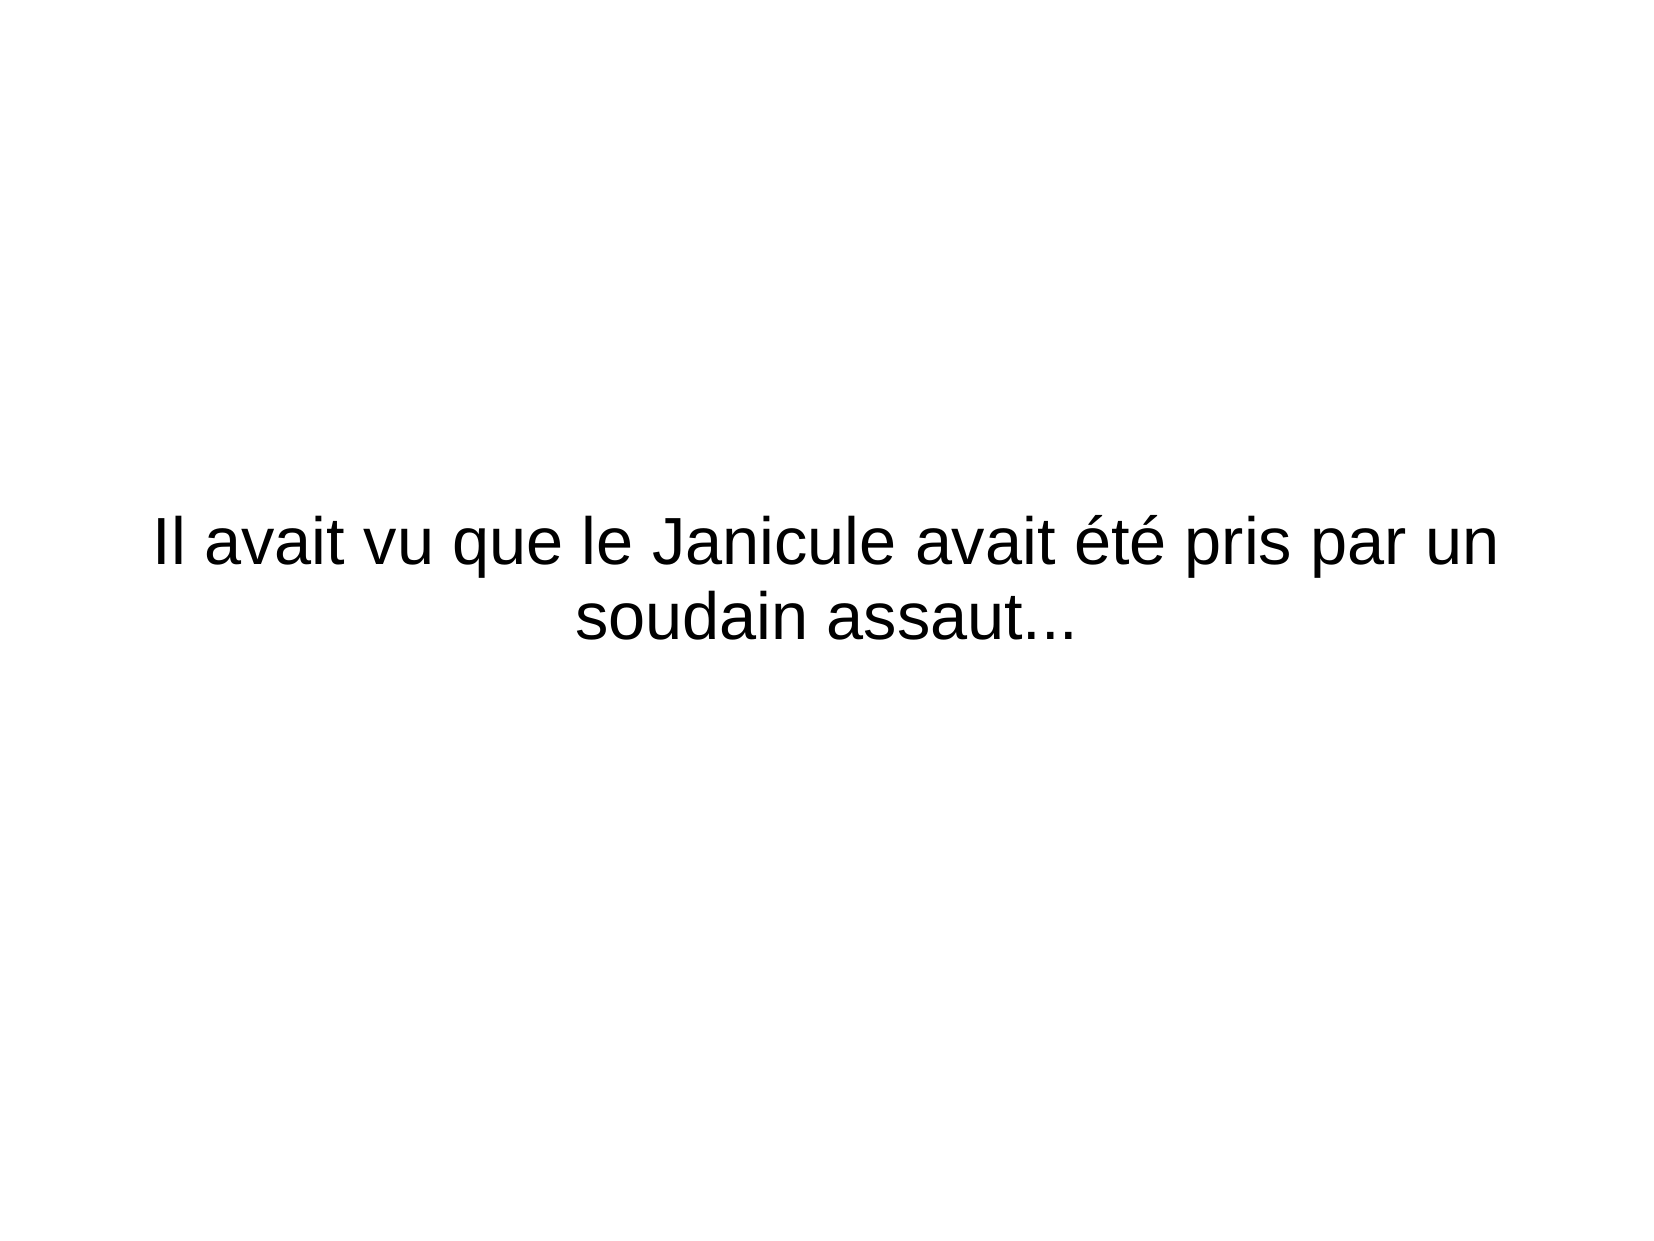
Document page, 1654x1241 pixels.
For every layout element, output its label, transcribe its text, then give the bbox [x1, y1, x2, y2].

subtitle Il avait vu que le Janicule avait été pris par un soudain assaut... [82, 49, 1571, 1109]
